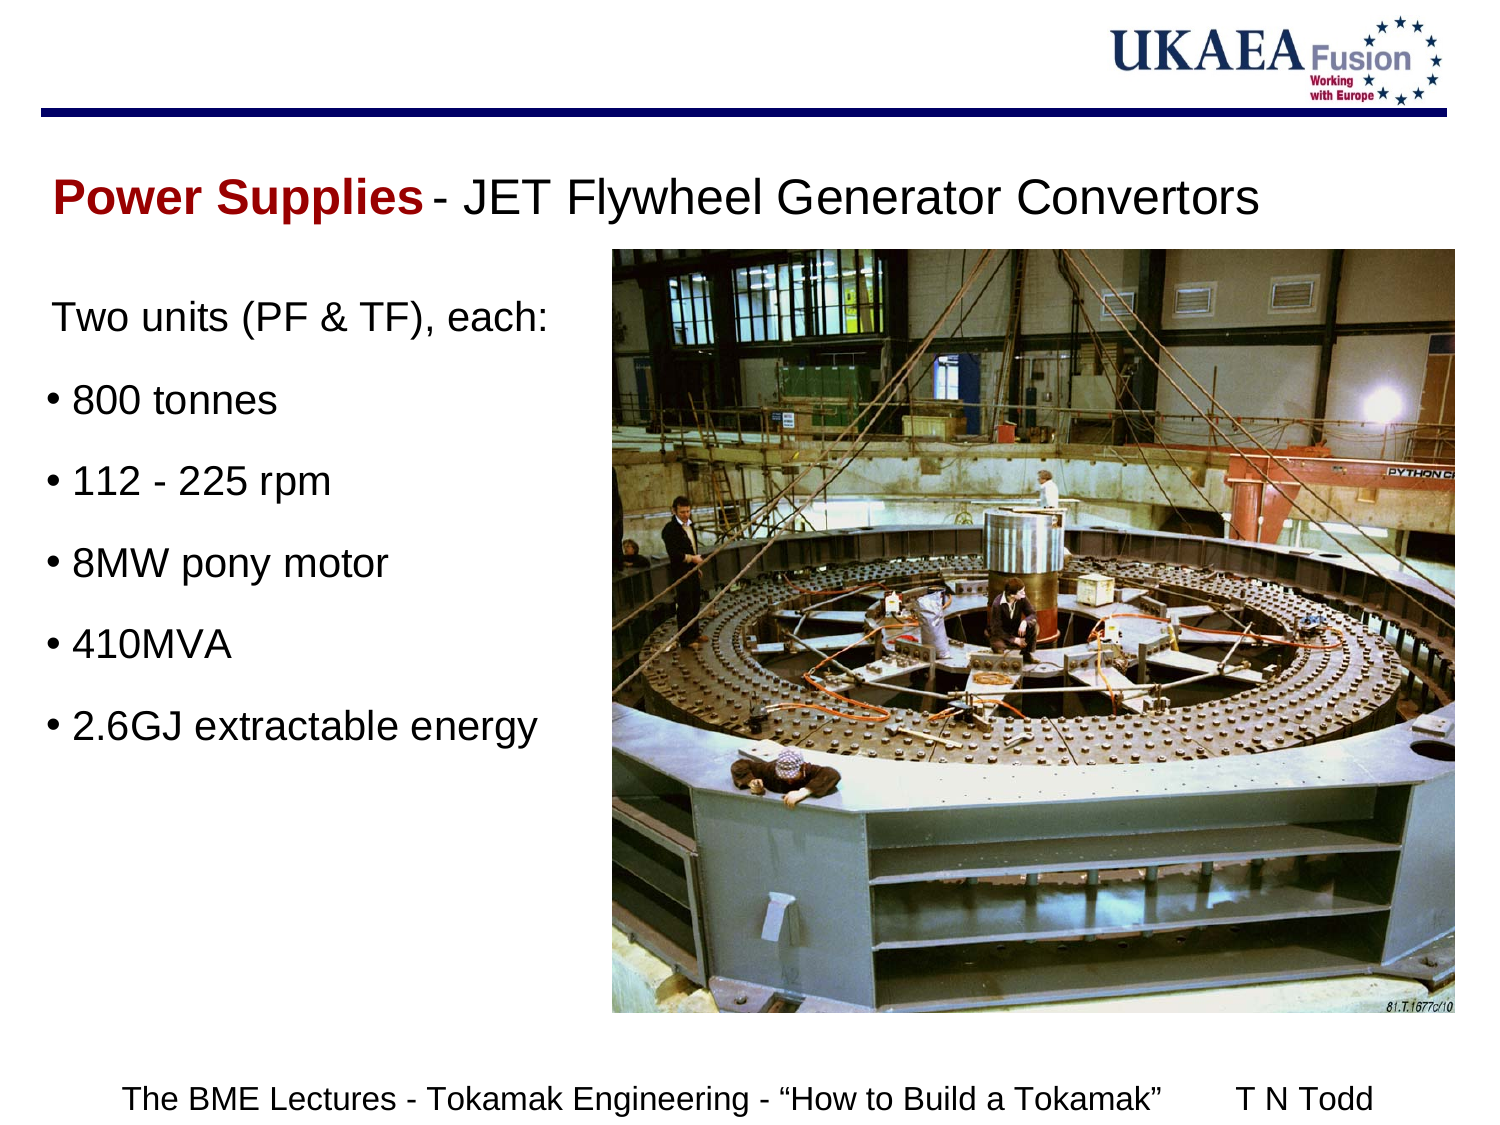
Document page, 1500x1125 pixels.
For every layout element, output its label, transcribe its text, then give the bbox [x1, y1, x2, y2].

title Power Supplies - JET Flywheel Generator Convertors [37, 149, 1363, 240]
text_box Two units (PF & TF), each: [24, 287, 567, 348]
text_box 800 tonnes 112 - 225 rpm 8MW pony motor 410MVA 2.6GJ extractable energy [31, 370, 582, 757]
picture [612, 249, 1455, 1013]
picture [1107, 15, 1443, 106]
